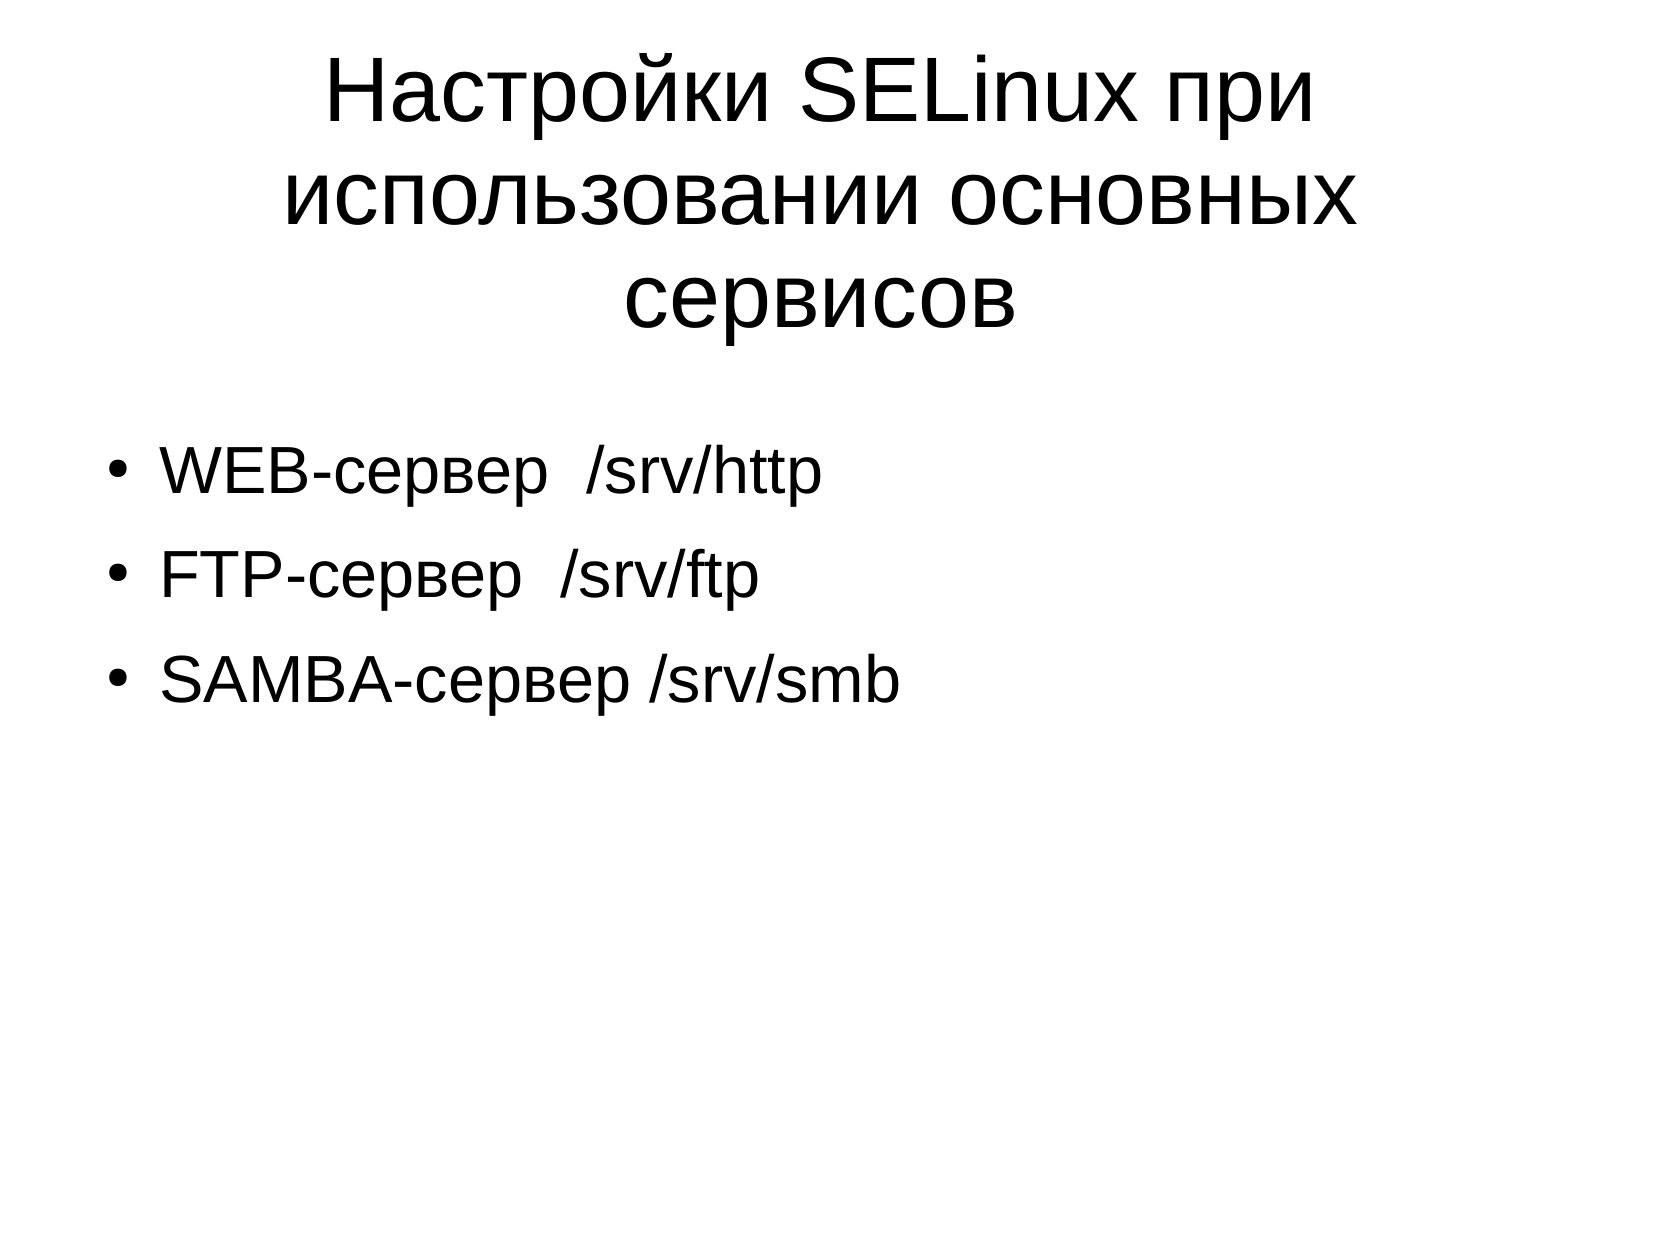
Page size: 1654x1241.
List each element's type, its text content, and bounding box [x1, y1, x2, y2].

list WEB-сервер /srv/http FTP-сервер /srv/ftp SAMBA-сервер /srv/smb [88, 432, 1577, 857]
title Настройки SELinux при использовании основных сервисов [76, 38, 1565, 347]
